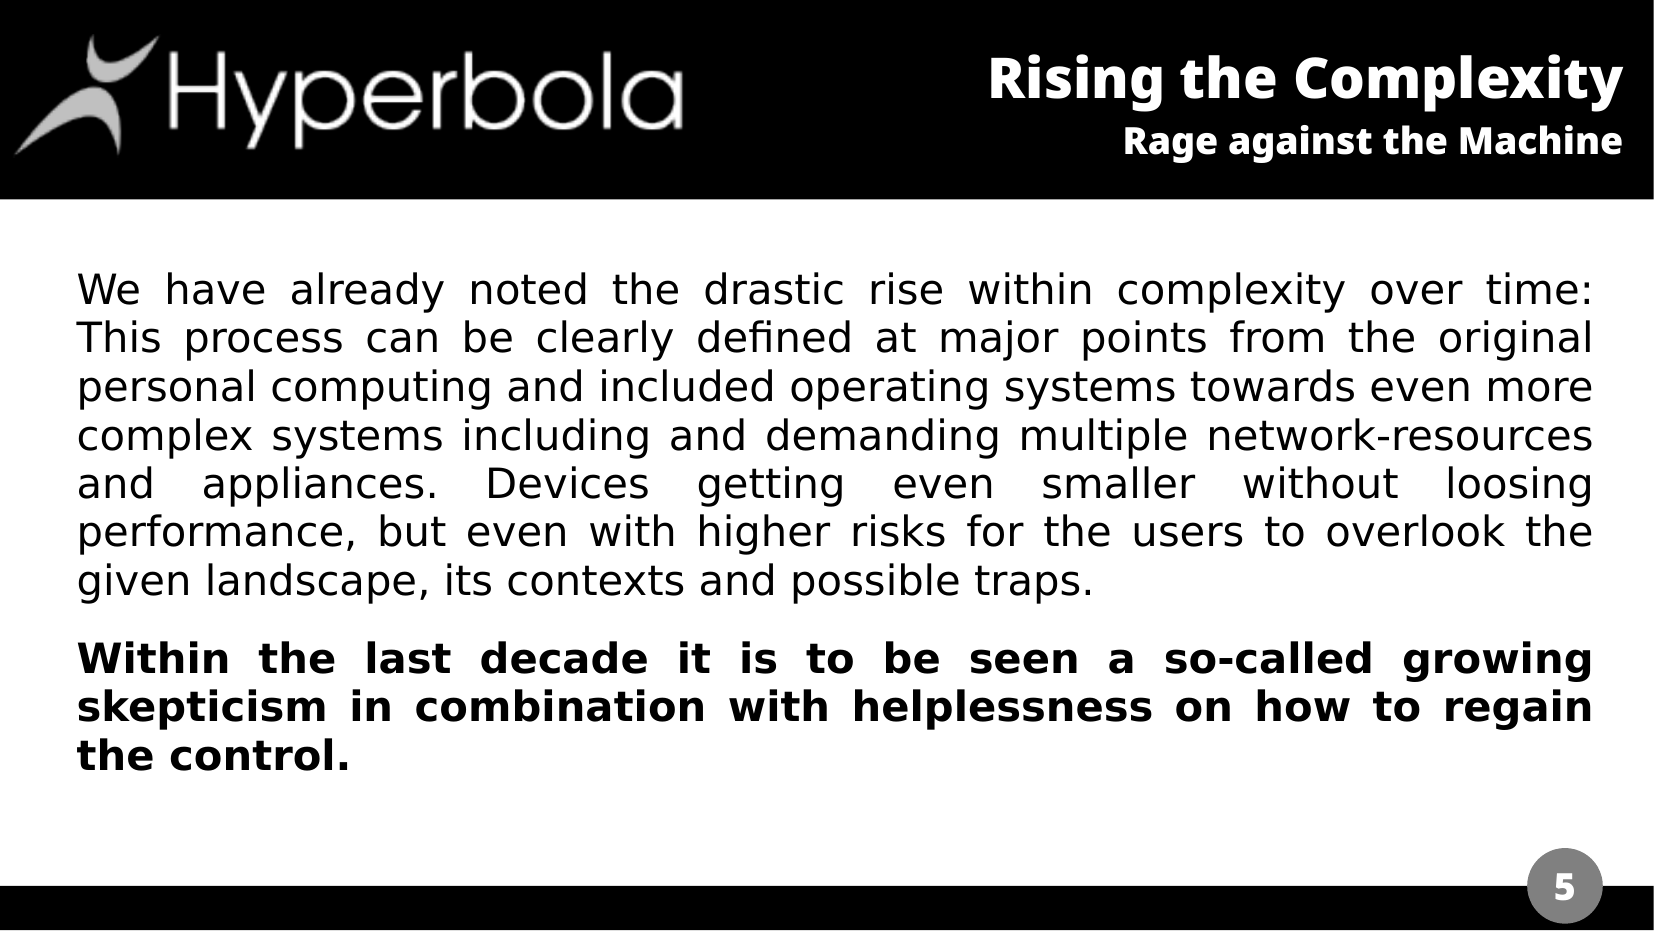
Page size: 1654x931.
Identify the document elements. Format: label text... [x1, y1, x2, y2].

picture [11, 34, 691, 158]
list We have already noted the drastic rise within complexity over time: This process can be clearly defined at major points from the original personal computing and included operating systems towards even more complex systems including and demanding multiple network-resources and appliances. Devices getting even smaller without loosing performance, but even with higher risks for the users to overlook the given landscape, its contexts and possible traps. Within the last decade it is to be seen a so-called growing skepticism in combination with helplessness on how to regain the control. [59, 265, 1595, 857]
title Rising the Complexity Rage against the Machine [708, 42, 1625, 161]
